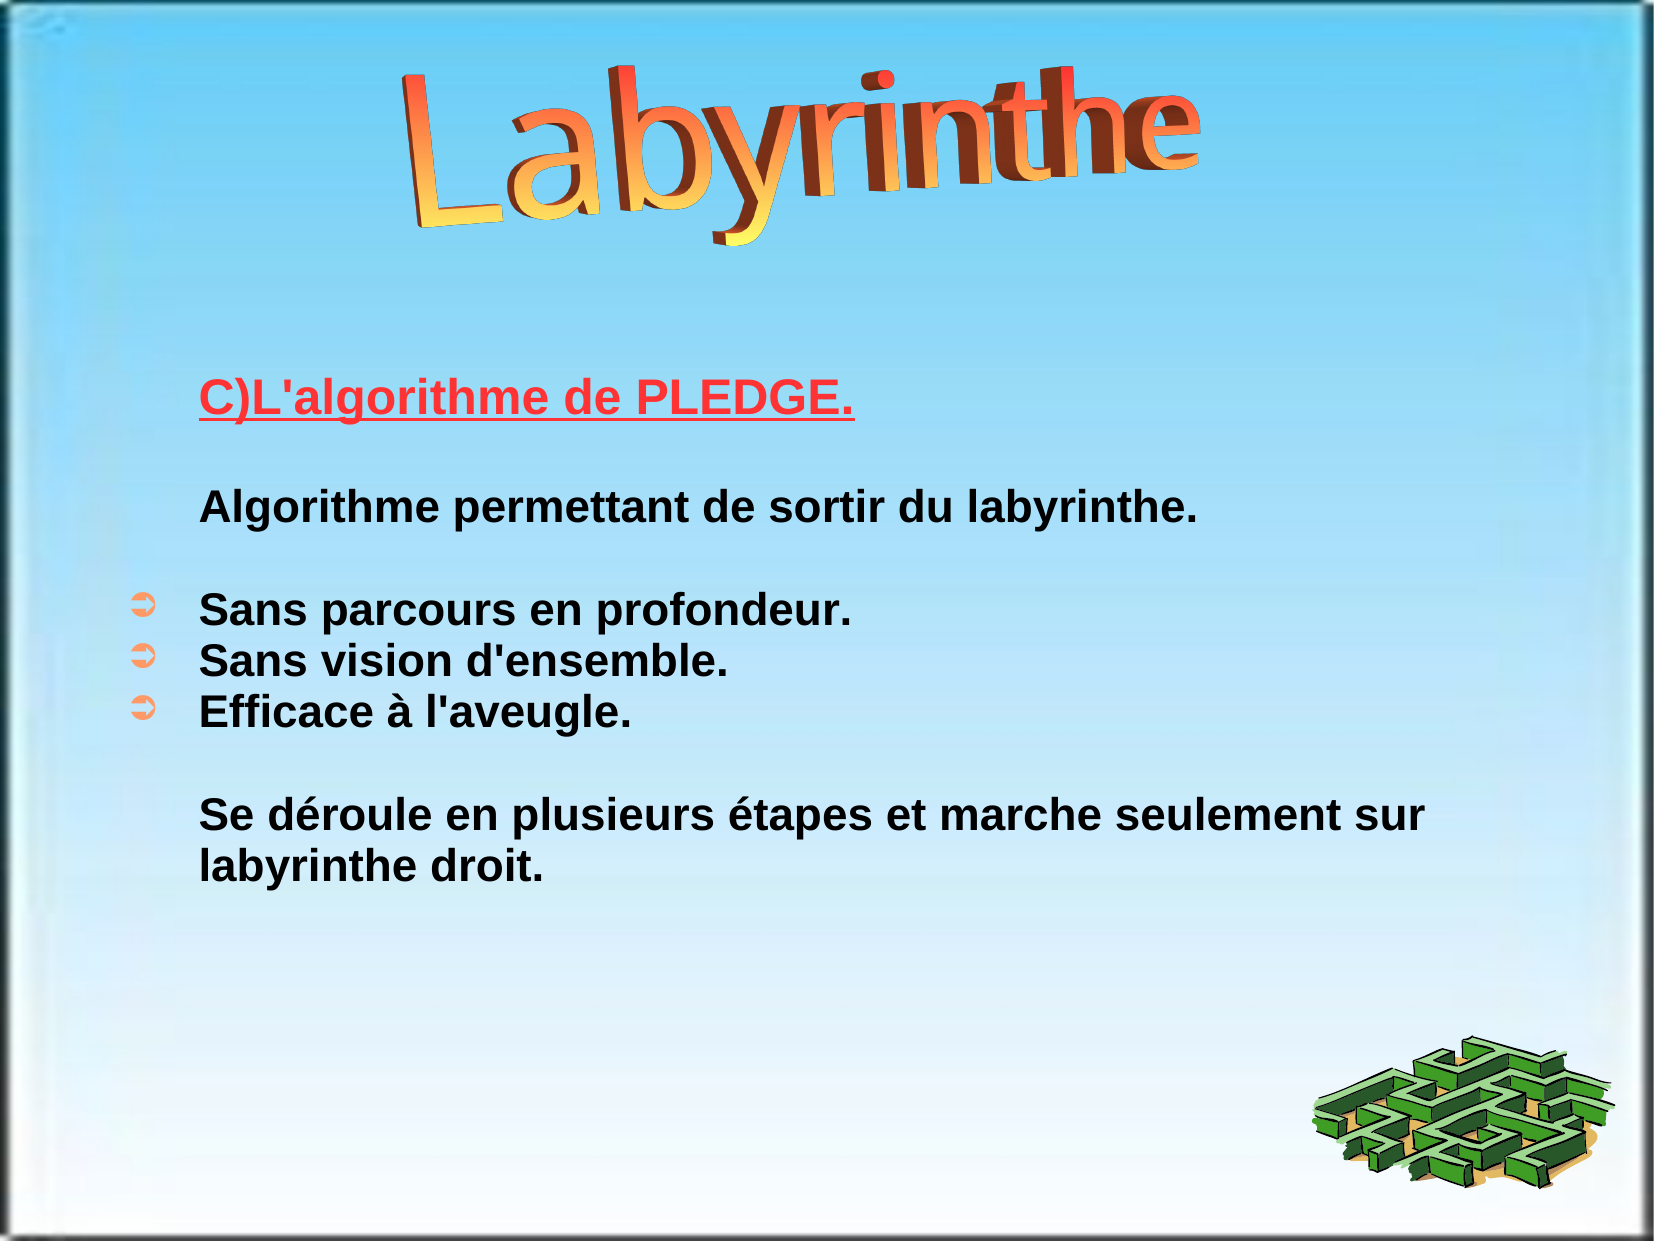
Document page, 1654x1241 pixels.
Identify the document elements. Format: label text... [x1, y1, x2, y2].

picture [0, 0, 1654, 1241]
list C)L'algorithme de PLEDGE. Algorithme permettant de sortir du labyrinthe. Sans parcours en profondeur. Sans vision d'ensemble. Efficace à l'aveugle. Se déroule en plusieurs étapes et marche seulement sur labyrinthe droit. [115, 369, 1507, 1236]
